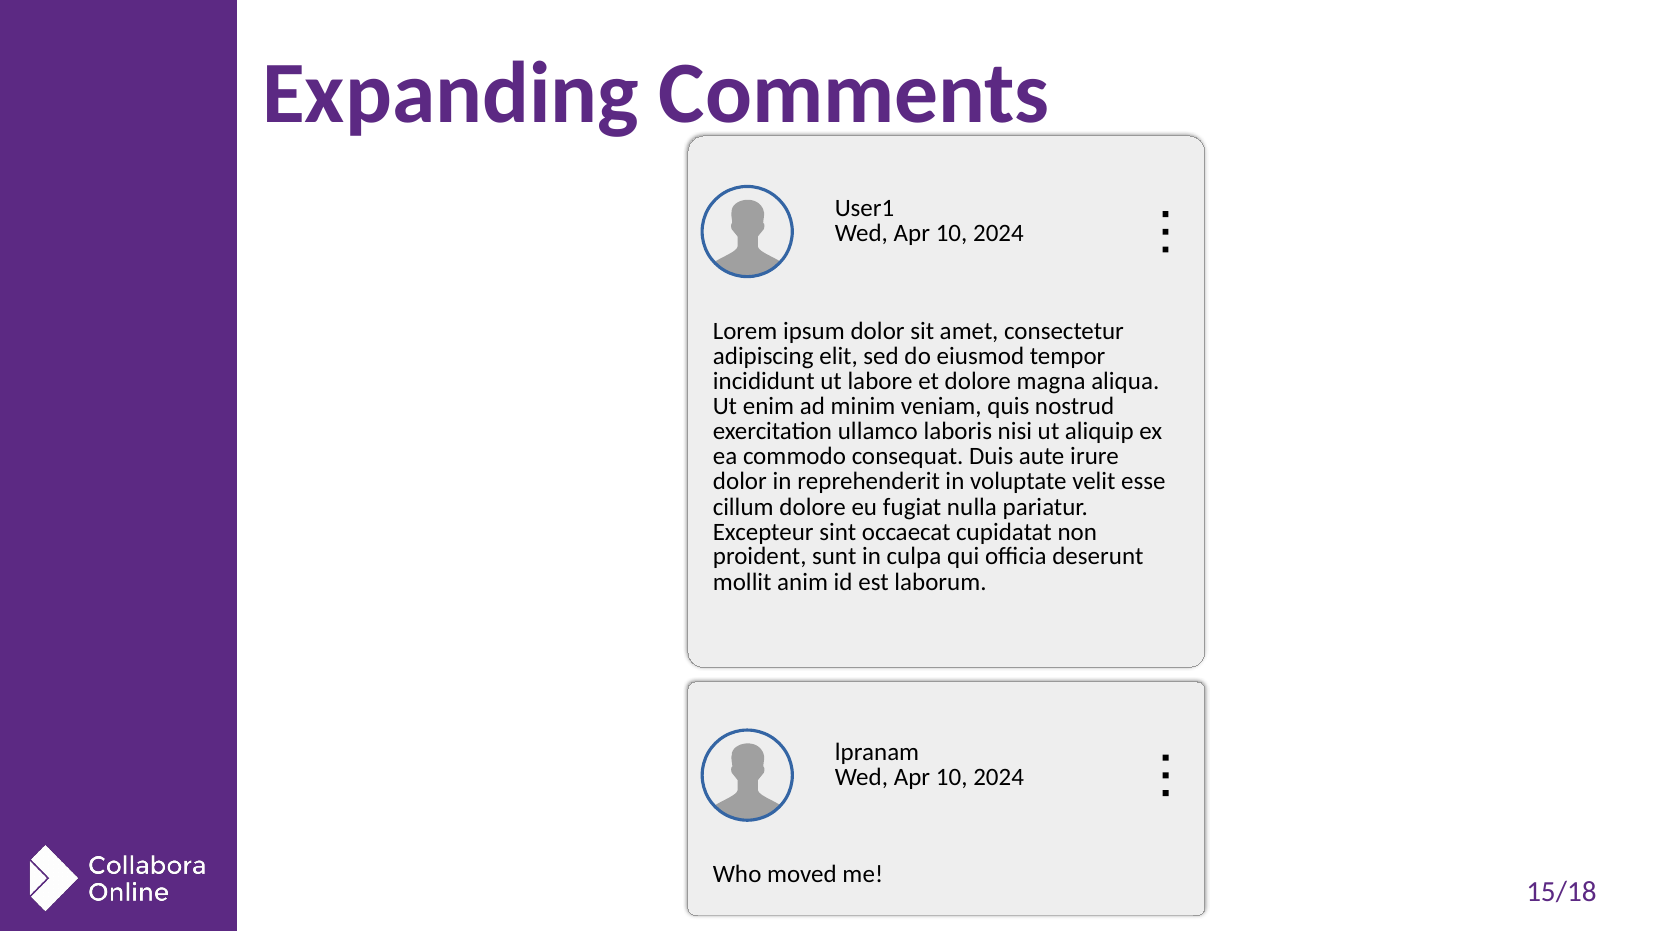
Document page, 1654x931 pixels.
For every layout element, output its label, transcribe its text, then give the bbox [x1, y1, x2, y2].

text_box lpranam Wed, Apr 10, 2024 [820, 733, 1132, 817]
title Expanding Comments [262, 13, 1644, 145]
text_box Who moved me! [698, 856, 1193, 916]
text_box User1 Wed, Apr 10, 2024 [820, 190, 1132, 274]
text_box [687, 681, 1205, 916]
picture [25, 840, 209, 916]
text_box [687, 145, 1205, 668]
text_box Lorem ipsum dolor sit amet, consectetur adipiscing elit, sed do eiusmod tempor incididunt ut labore et dolore magna aliqua. Ut enim ad minim veniam, quis nostrud exercitation ullamco laboris nisi ut aliquip ex ea commodo consequat. Duis aute irure dolor in reprehenderit in voluptate velit esse cillum dolore eu fugiat nulla pariatur. Excepteur sint occaecat cupidatat non proident, sunt in culpa qui officia deserunt mollit anim id est laborum. [698, 313, 1193, 664]
